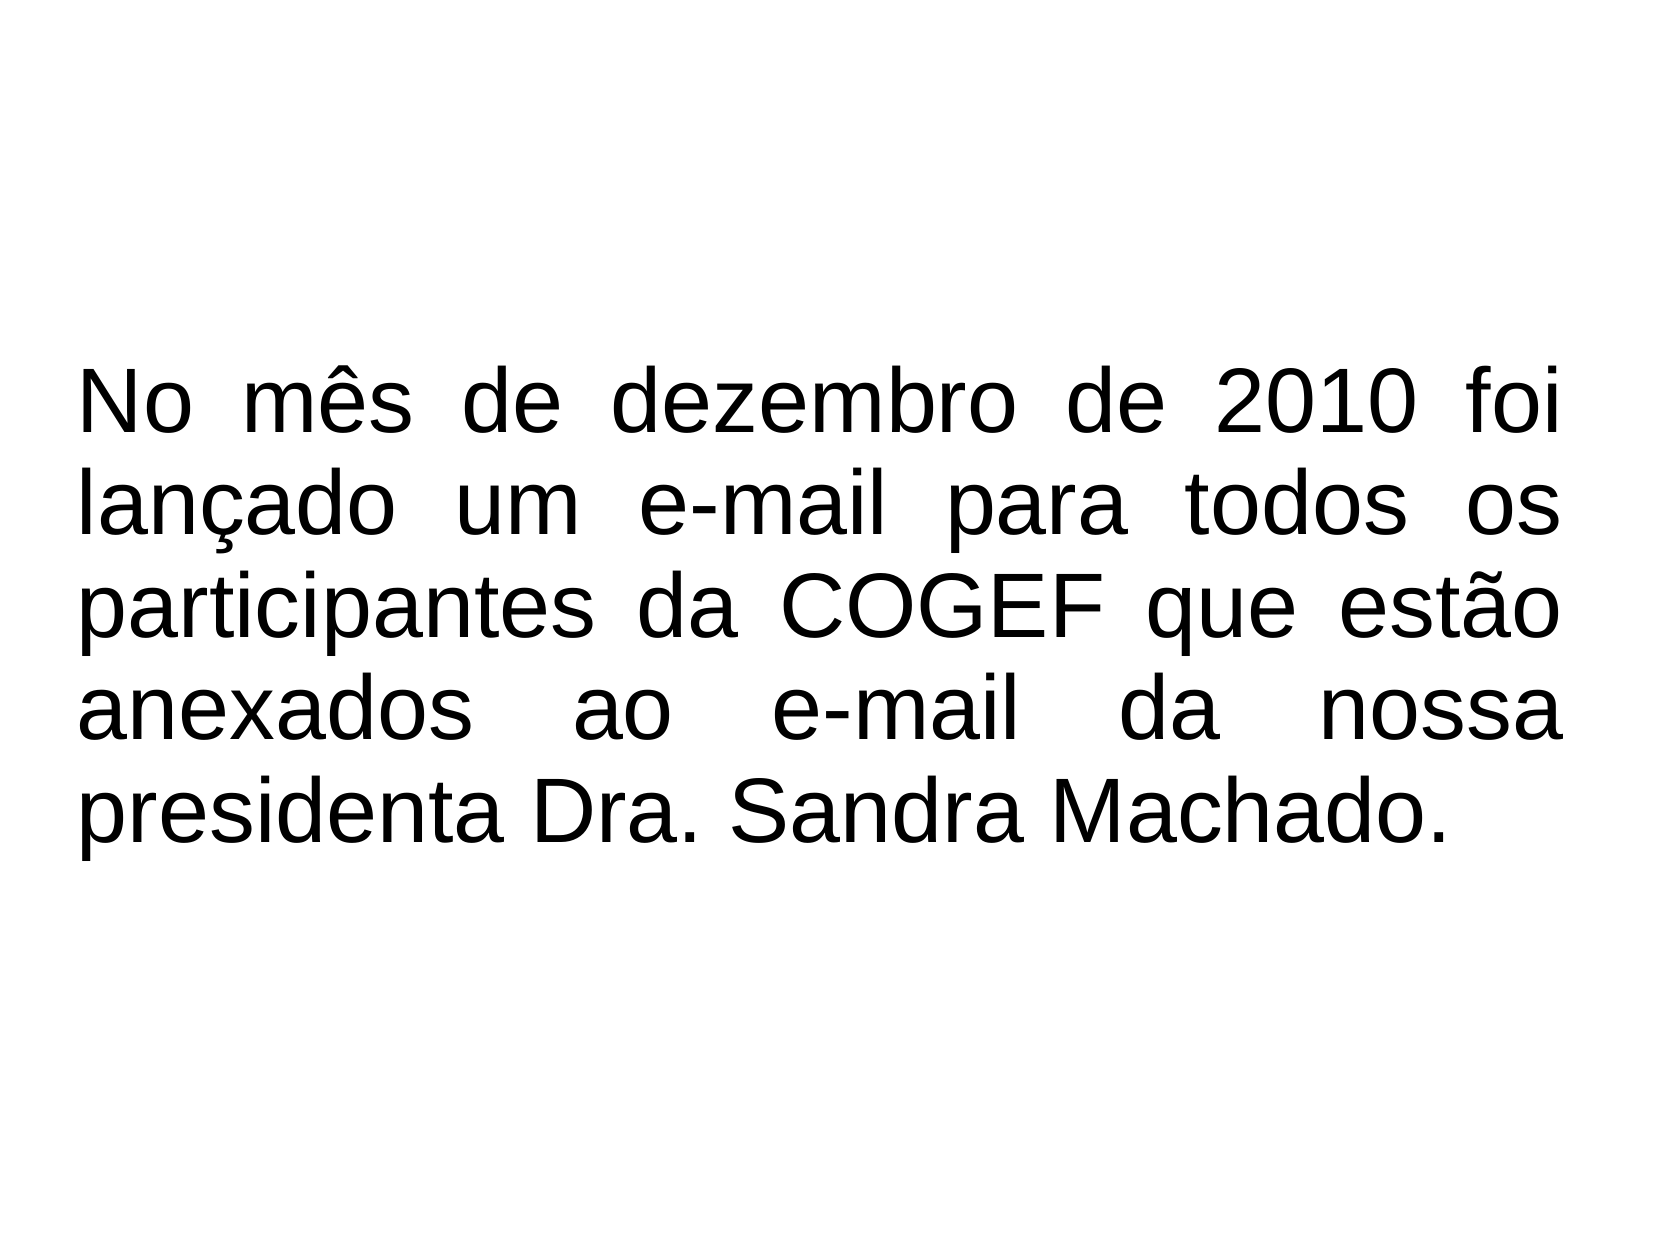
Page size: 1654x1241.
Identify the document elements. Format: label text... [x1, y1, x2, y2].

title No mês de dezembro de 2010 foi lançado um e-mail para todos os participantes da COGEF que estão anexados ao e-mail da nossa presidenta Dra. Sandra Machado. [76, 206, 1565, 1004]
